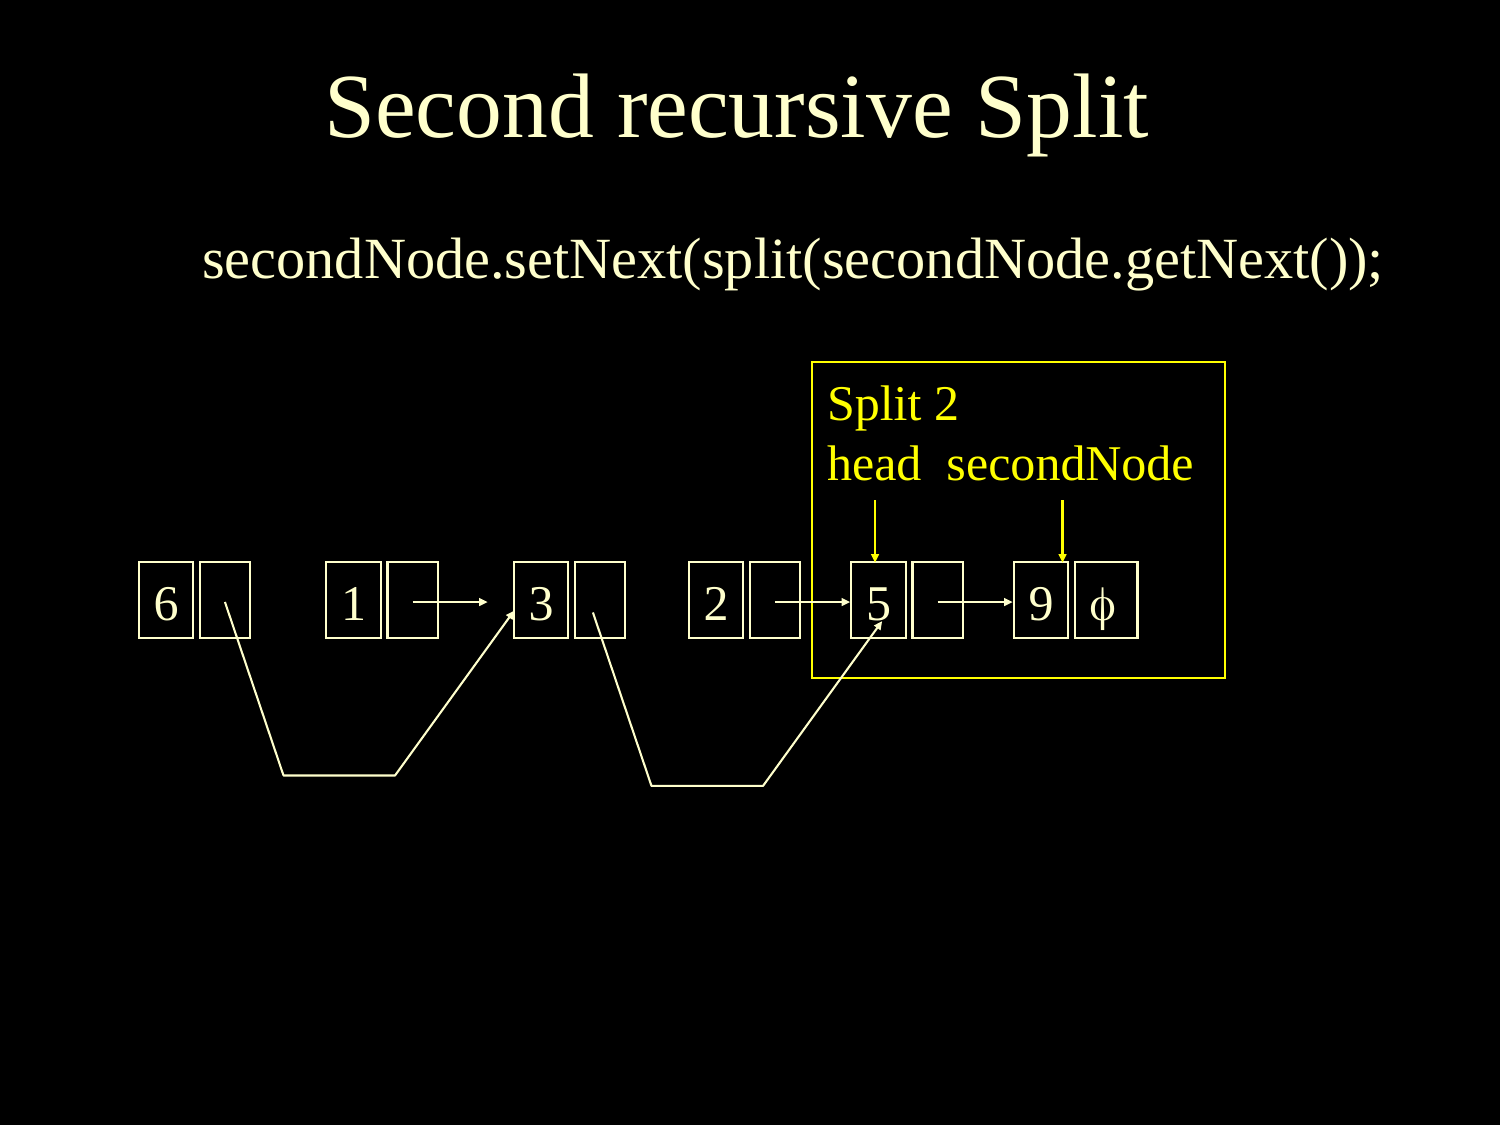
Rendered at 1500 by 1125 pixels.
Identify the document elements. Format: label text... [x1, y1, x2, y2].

text_box  [1074, 562, 1138, 638]
title Second recursive Split [8, 47, 1467, 165]
text_box Split 2 head secondNode [812, 362, 1225, 678]
text_box 6 [138, 562, 194, 638]
text_box 9 [1013, 562, 1069, 638]
text_box secondNode.setNext(split(secondNode.getNext()); [187, 212, 1414, 298]
text_box 3 [513, 562, 569, 638]
text_box 1 [326, 562, 381, 638]
text_box 2 [688, 562, 744, 638]
text_box 5 [851, 562, 906, 638]
